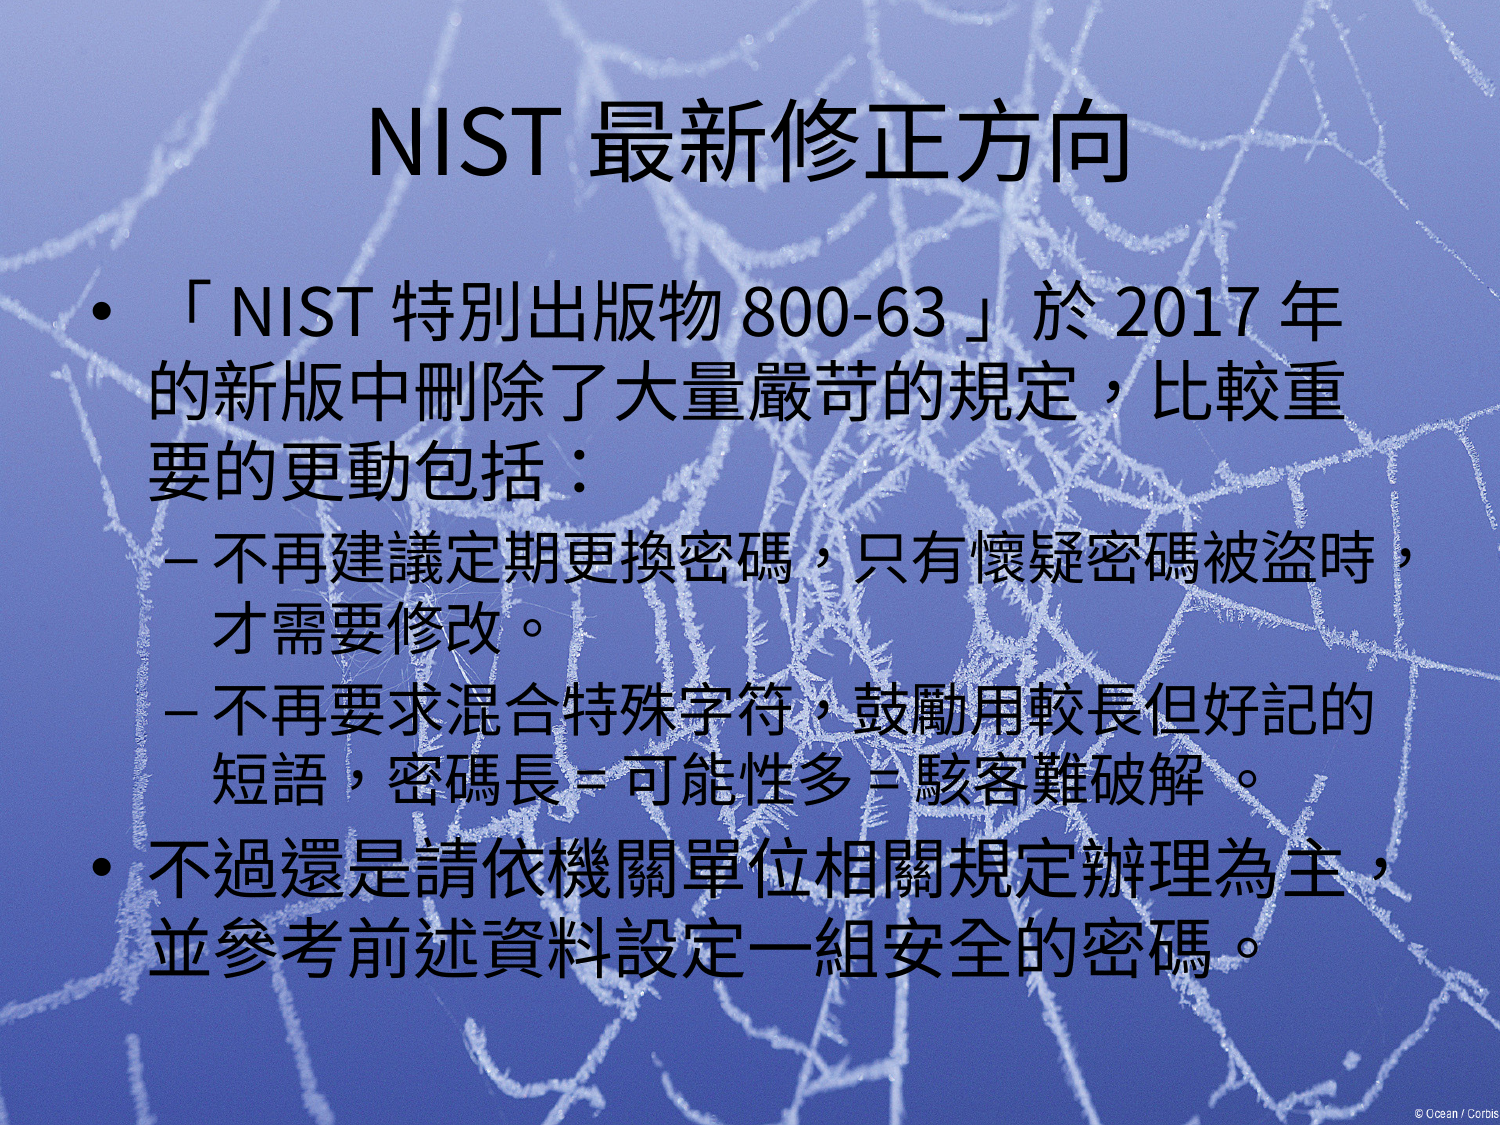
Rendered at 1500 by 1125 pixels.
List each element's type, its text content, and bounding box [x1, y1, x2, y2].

list 「NIST特別出版物800-63」於2017年的新版中刪除了大量嚴苛的規定，比較重要的更動包括： 不再建議定期更換密碼，只有懷疑密碼被盜時，才需要修改。 不再要求混合特殊字符，鼓勵用較長但好記的短語，密碼長=可能性多=駭客難破解 。 不過還是請依機關單位相關規定辦理為主，並參考前述資料設定一組安全的密碼。 [75, 262, 1425, 1083]
picture [0, 0, 1500, 1125]
title NIST最新修正方向 [75, 45, 1425, 233]
